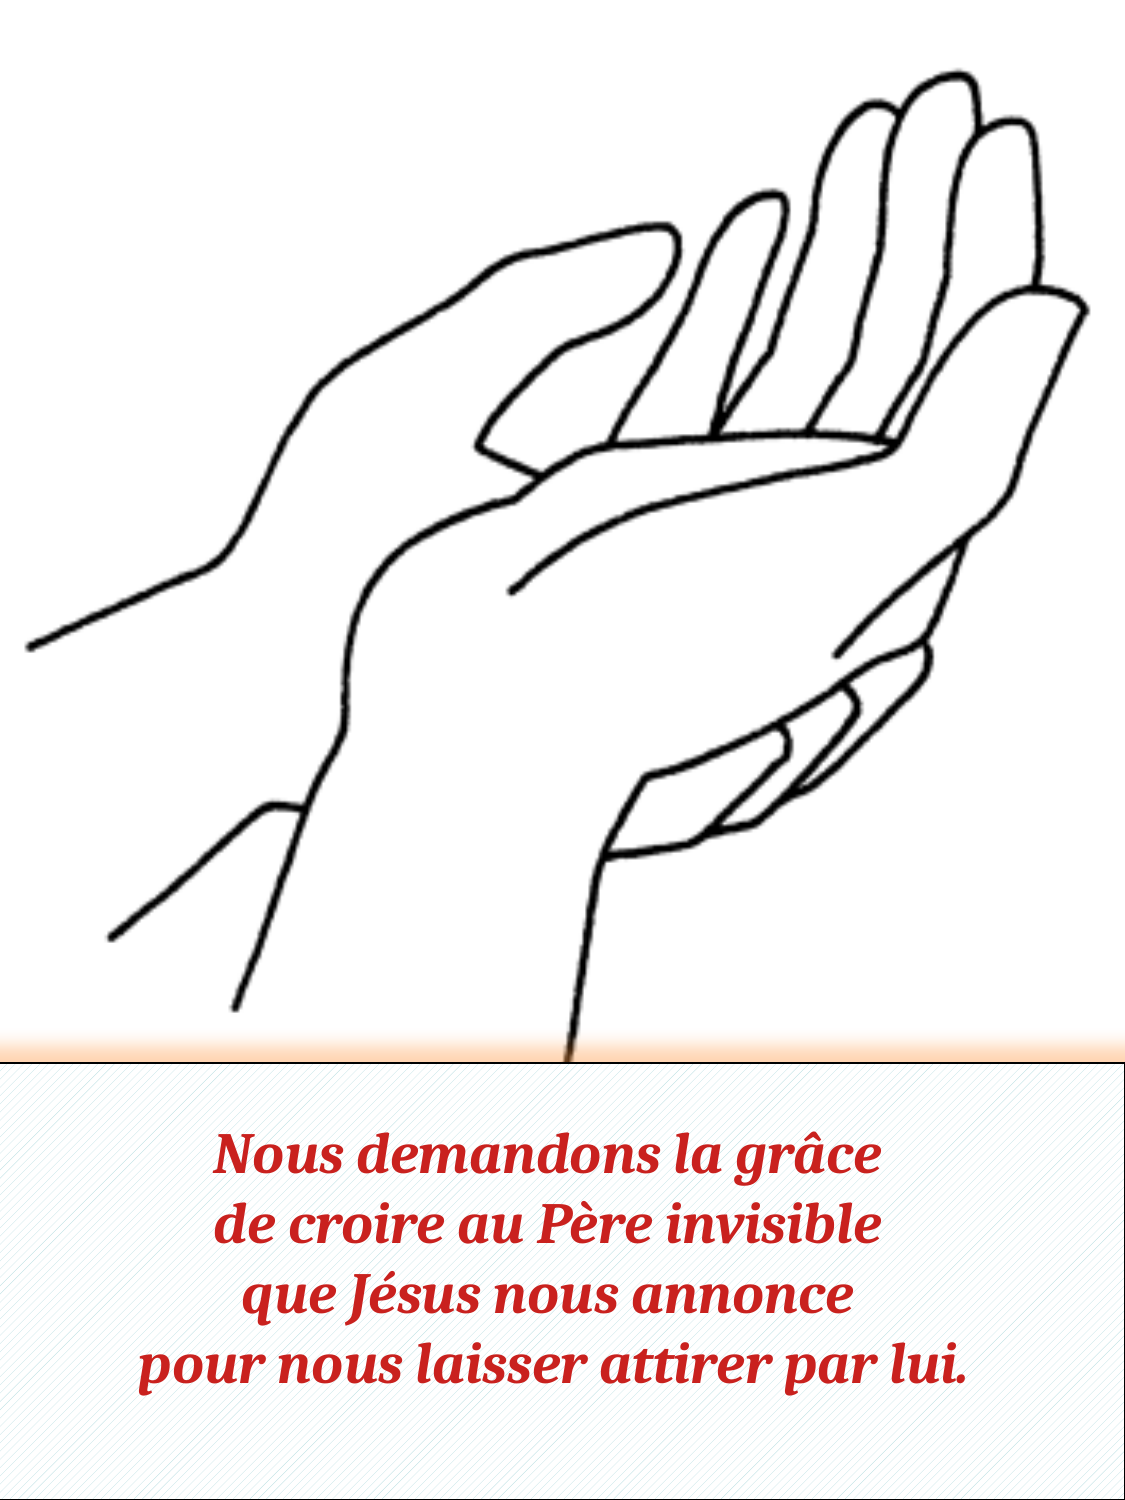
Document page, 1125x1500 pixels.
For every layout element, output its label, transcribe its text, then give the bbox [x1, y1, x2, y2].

picture [0, 0, 1125, 1038]
text_box Nous demandons la grâce de croire au Père invisible que Jésus nous annonce pour nous laisser attirer par lui. [0, 1062, 1125, 1500]
